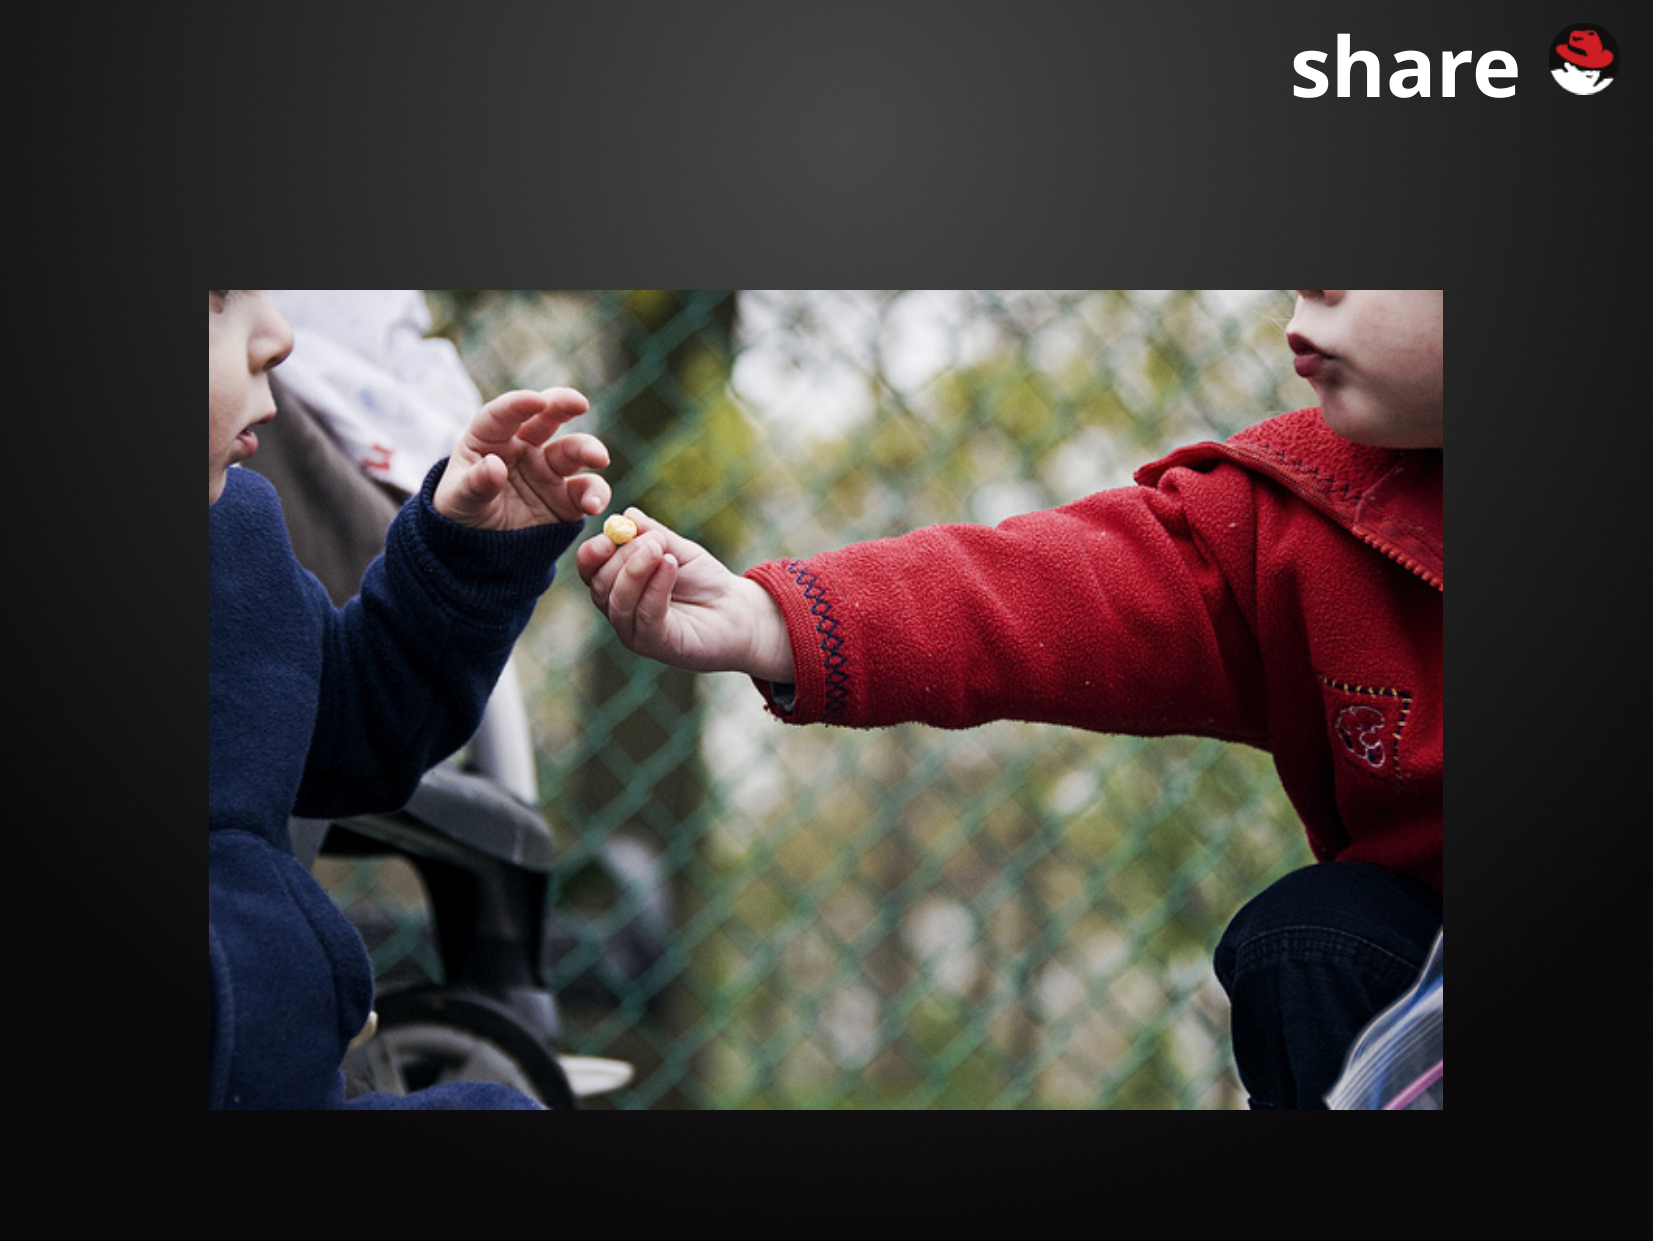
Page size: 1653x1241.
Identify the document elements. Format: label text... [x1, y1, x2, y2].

title share [87, 10, 1523, 111]
picture [0, 0, 1653, 1240]
